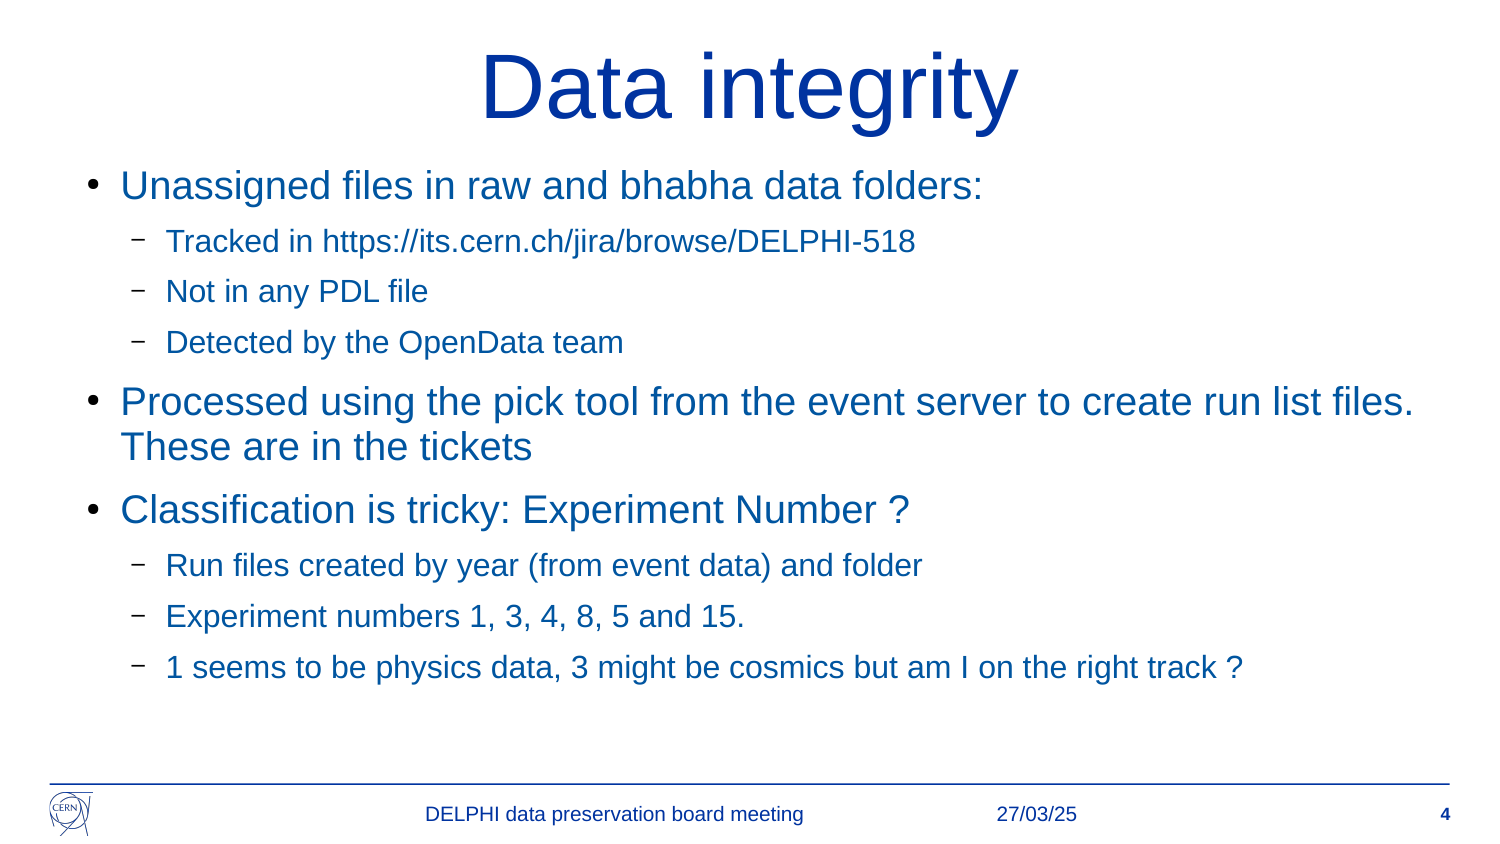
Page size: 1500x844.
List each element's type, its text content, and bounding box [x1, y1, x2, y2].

title Data integrity [75, 28, 1425, 145]
list Unassigned files in raw and bhabha data folders: Tracked in https://its.cern.ch/jira/browse/DELPHI-518 Not in any PDL file Detected by the OpenData team Processed using the pick tool from the event server to create run list files. These are in the tickets Classification is tricky: Experiment Number ? Run files created by year (from event data) and folder Experiment numbers 1, 3, 4, 8, 5 and 15. 1 seems to be physics data, 3 might be cosmics but am I on the right track ? [75, 163, 1425, 689]
